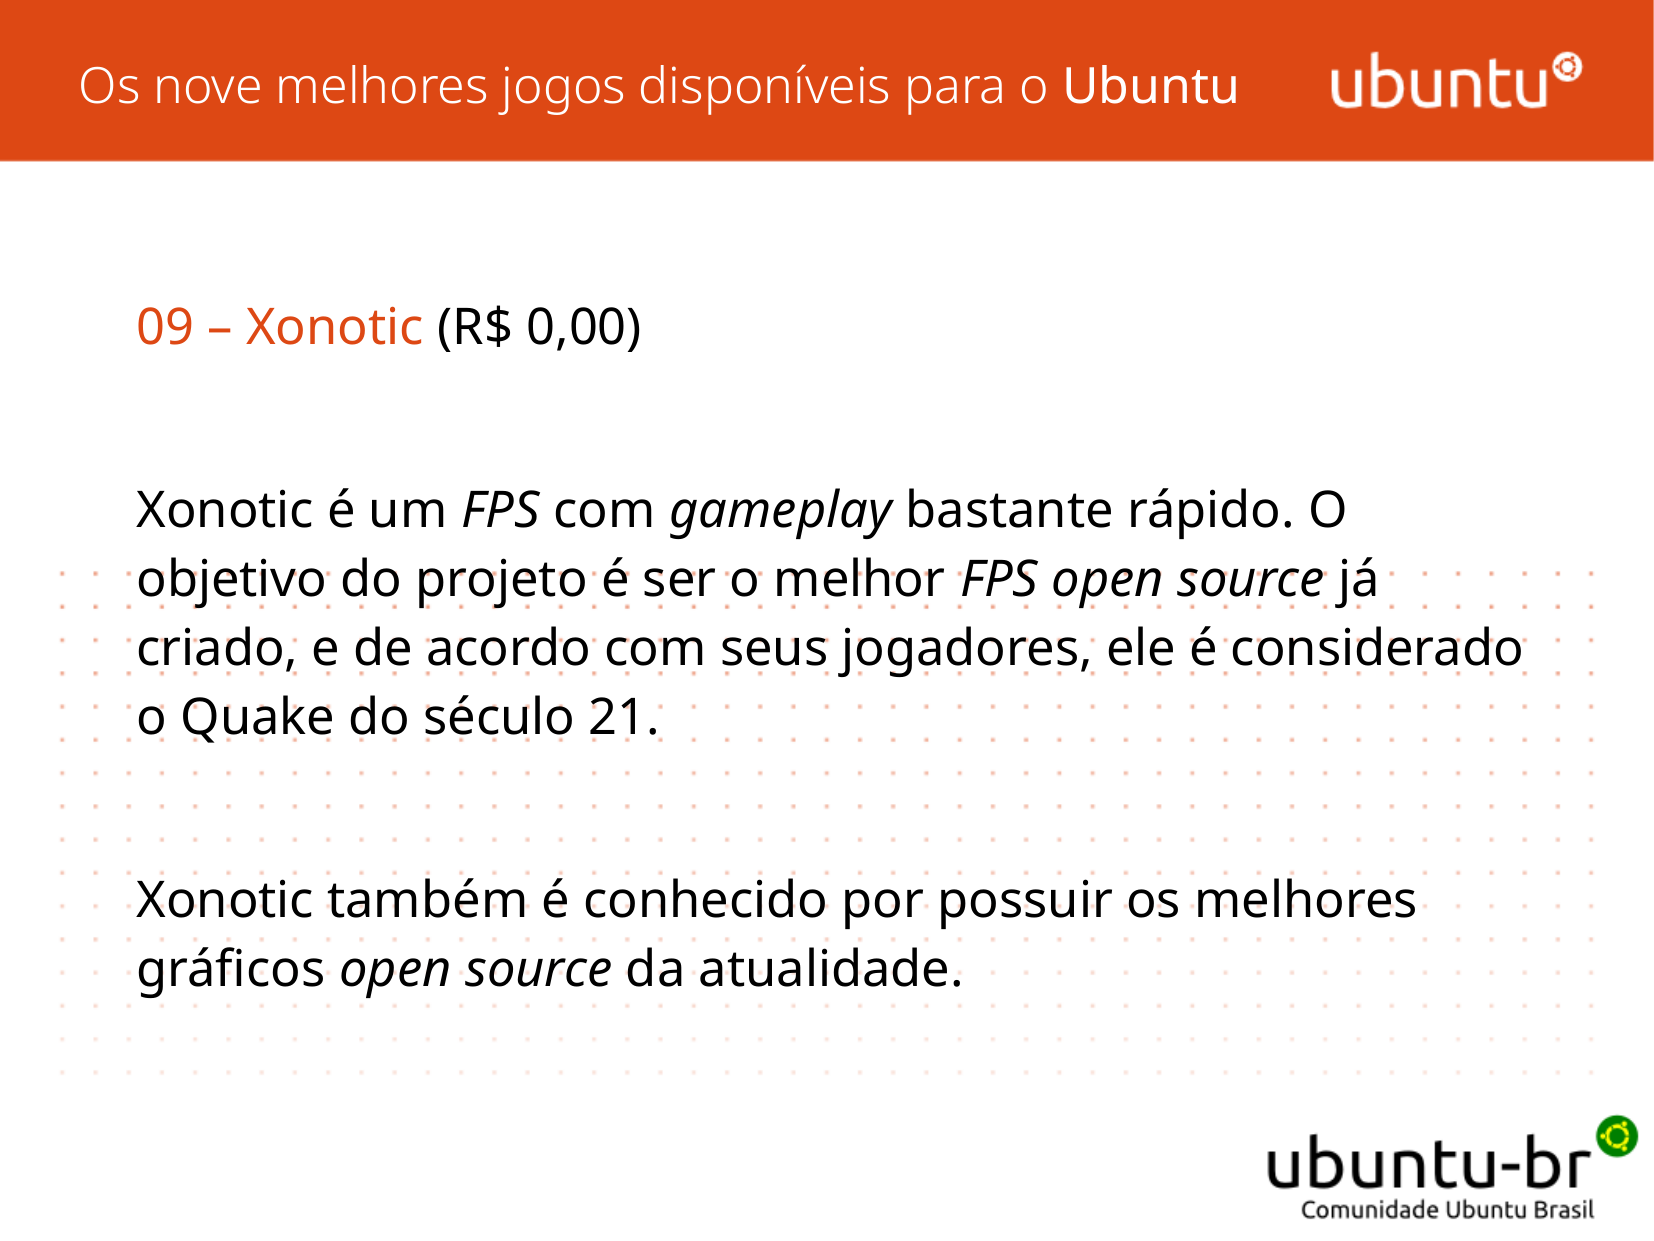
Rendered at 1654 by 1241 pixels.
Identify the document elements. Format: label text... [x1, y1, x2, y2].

list 09 – Xonotic (R$ 0,00) Xonotic é um FPS com gameplay bastante rápido. O objetivo do projeto é ser o melhor FPS open source já criado, e de acordo com seus jogadores, ele é considerado o Quake do século 21. Xonotic também é conhecido por possuir os melhores gráficos open source da atualidade. [82, 290, 1538, 1010]
title Os nove melhores jogos disponíveis para o Ubuntu [41, 32, 1300, 137]
picture [0, 0, 1654, 1241]
